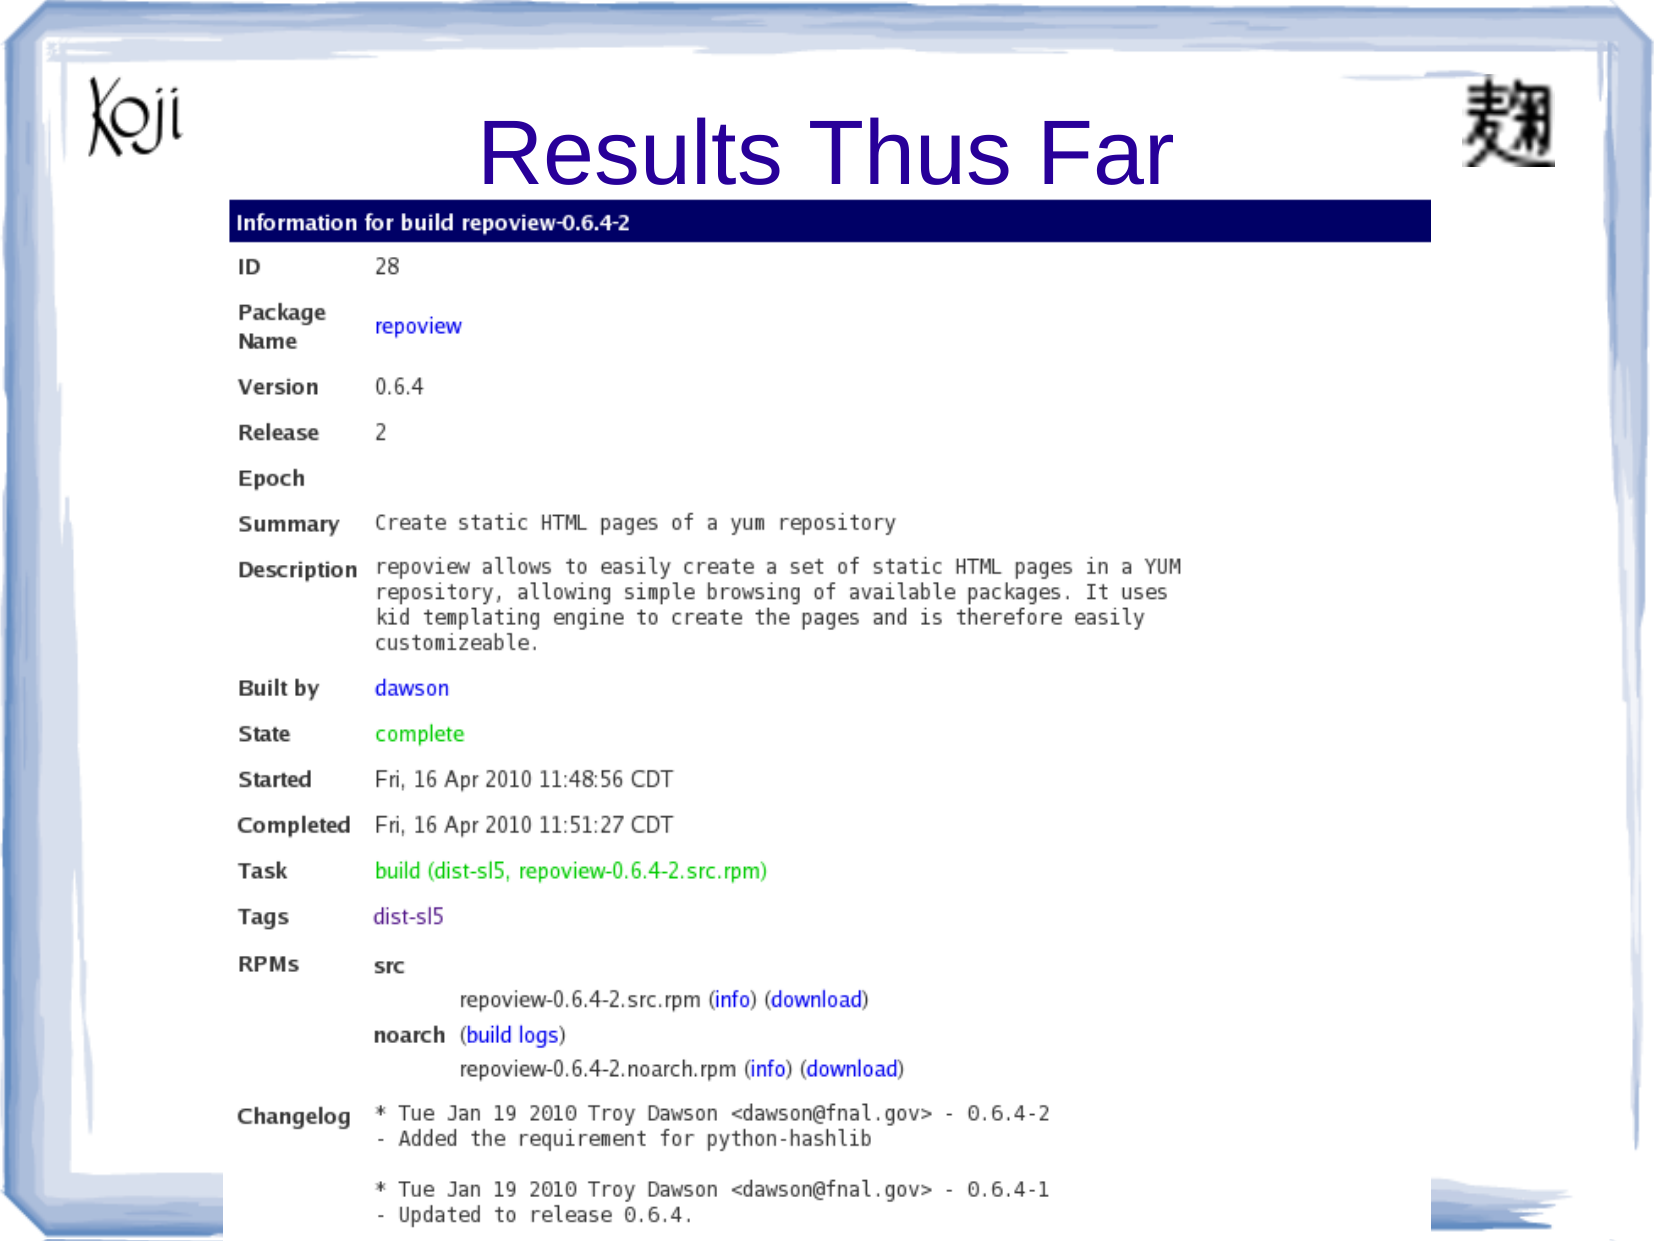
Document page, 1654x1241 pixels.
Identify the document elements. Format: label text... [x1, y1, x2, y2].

picture [0, 0, 1654, 1241]
title Results Thus Far [82, 49, 1571, 257]
